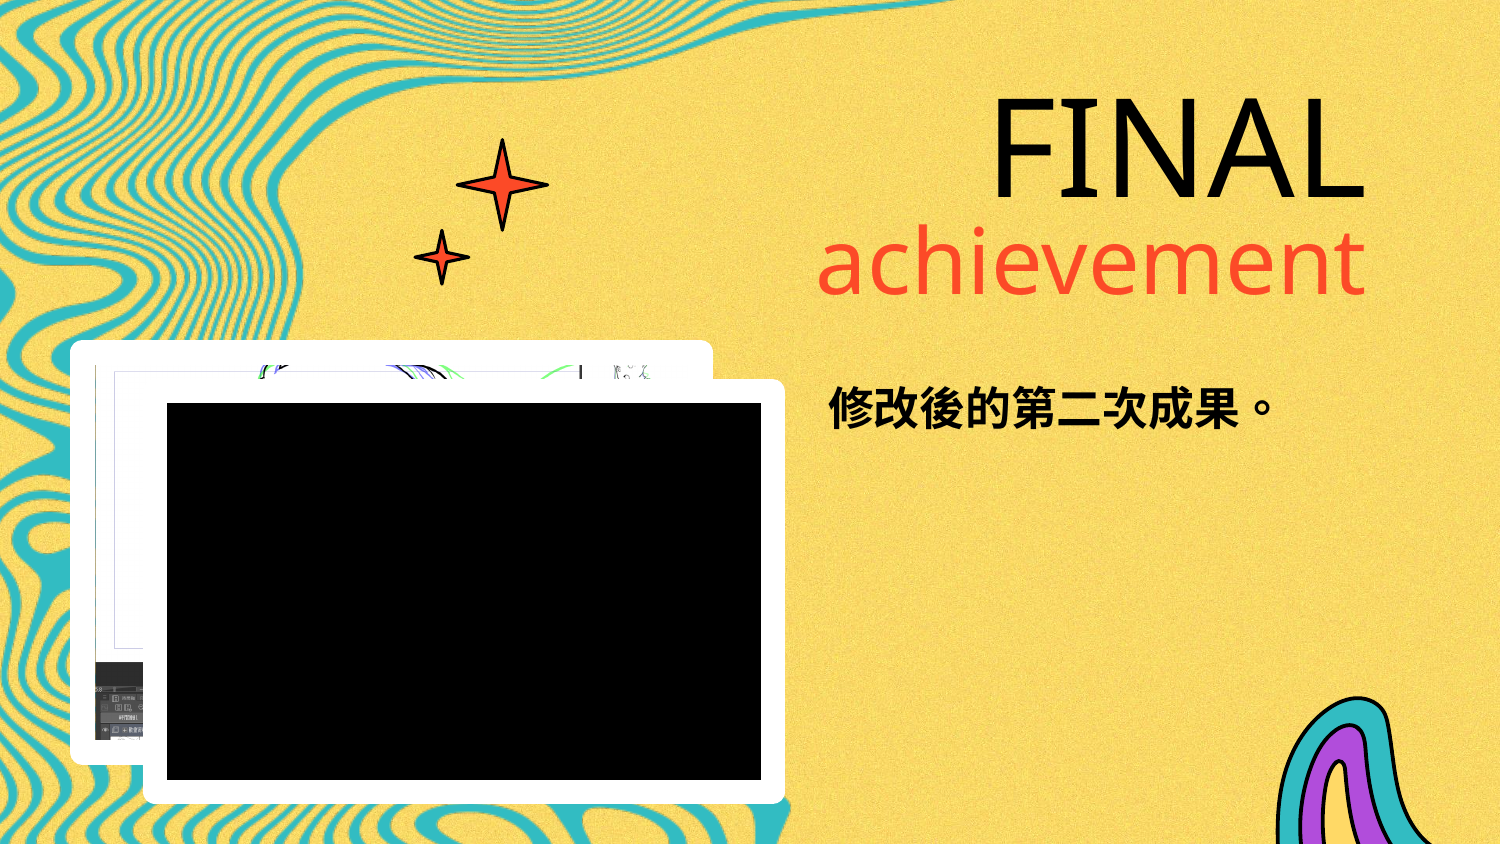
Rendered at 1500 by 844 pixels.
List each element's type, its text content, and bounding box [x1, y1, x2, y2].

title FINAL achievement [641, 88, 1383, 426]
text_box [1275, 696, 1432, 844]
text_box 修改後的第二次成果。 [813, 364, 1383, 450]
text_box [415, 230, 469, 285]
text_box [457, 139, 548, 231]
picture [0, 0, 1500, 844]
